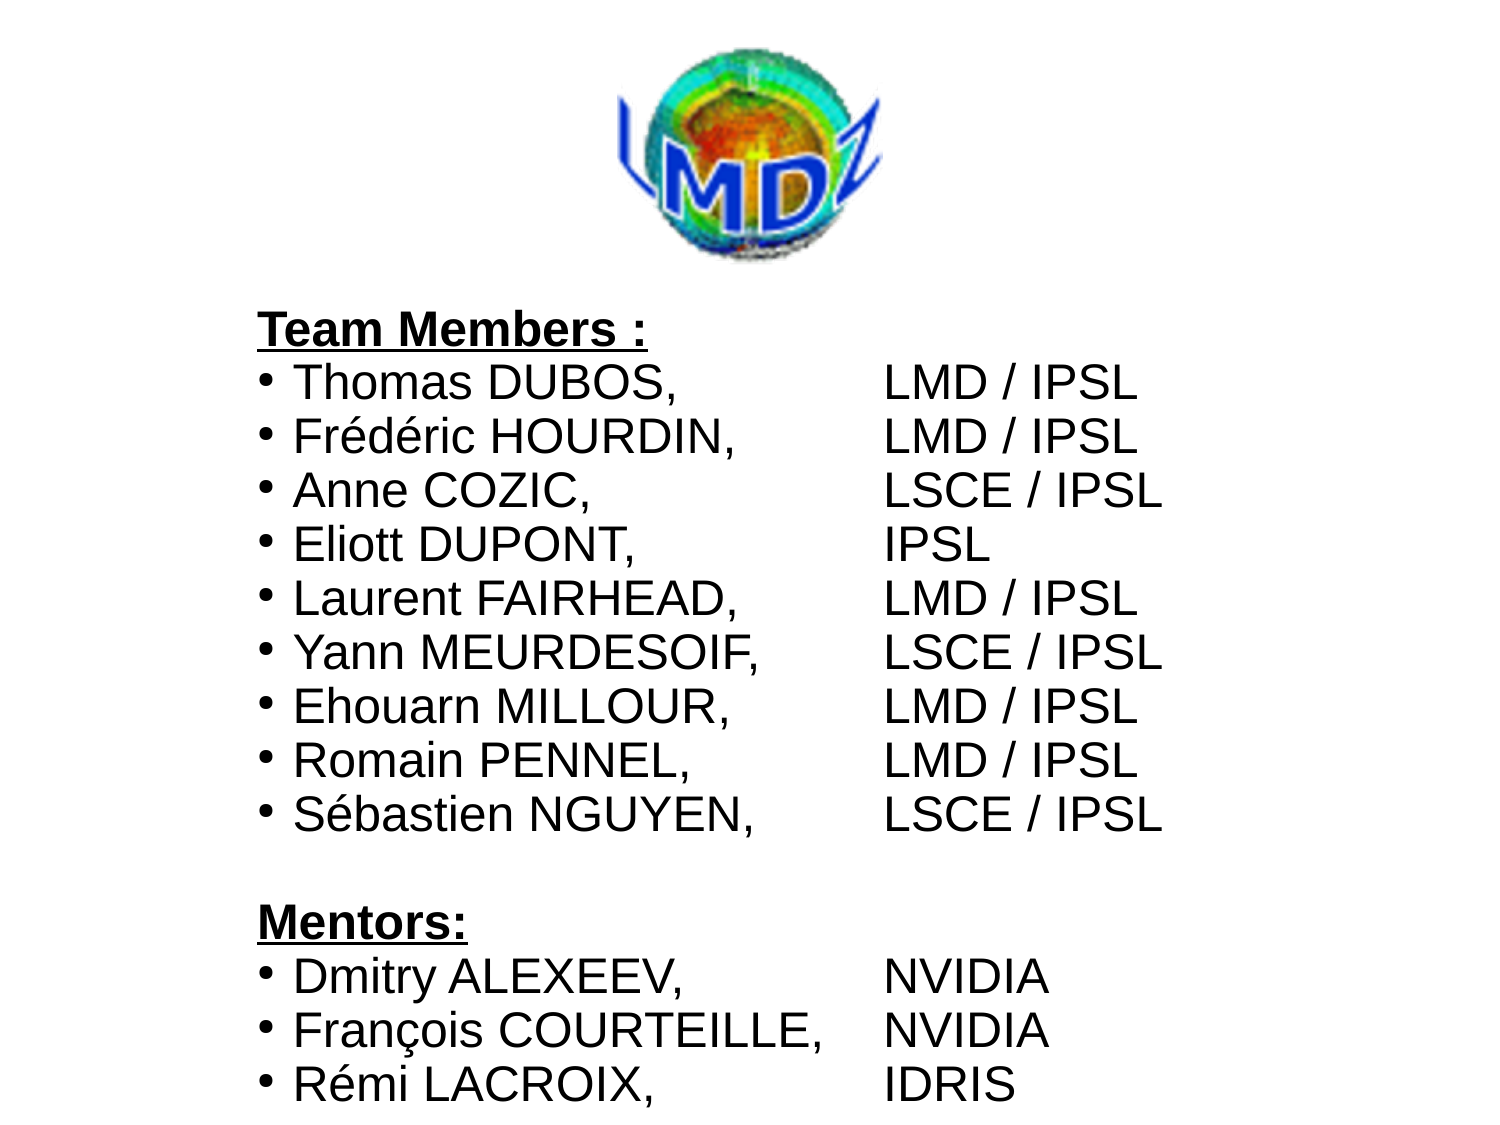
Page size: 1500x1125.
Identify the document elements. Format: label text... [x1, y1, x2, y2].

subtitle Team Members : Thomas DUBOS, LMD / IPSL Frédéric HOURDIN, LMD / IPSL Anne COZIC, LSCE / IPSL Eliott DUPONT, IPSL Laurent FAIRHEAD, LMD / IPSL Yann MEURDESOIF, LSCE / IPSL Ehouarn MILLOUR, LMD / IPSL Romain PENNEL, LMD / IPSL Sébastien NGUYEN, LSCE / IPSL Mentors: Dmitry ALEXEEV, NVIDIA François COURTEILLE, NVIDIA Rémi LACROIX, IDRIS [242, 295, 1258, 1113]
picture [617, 46, 883, 266]
